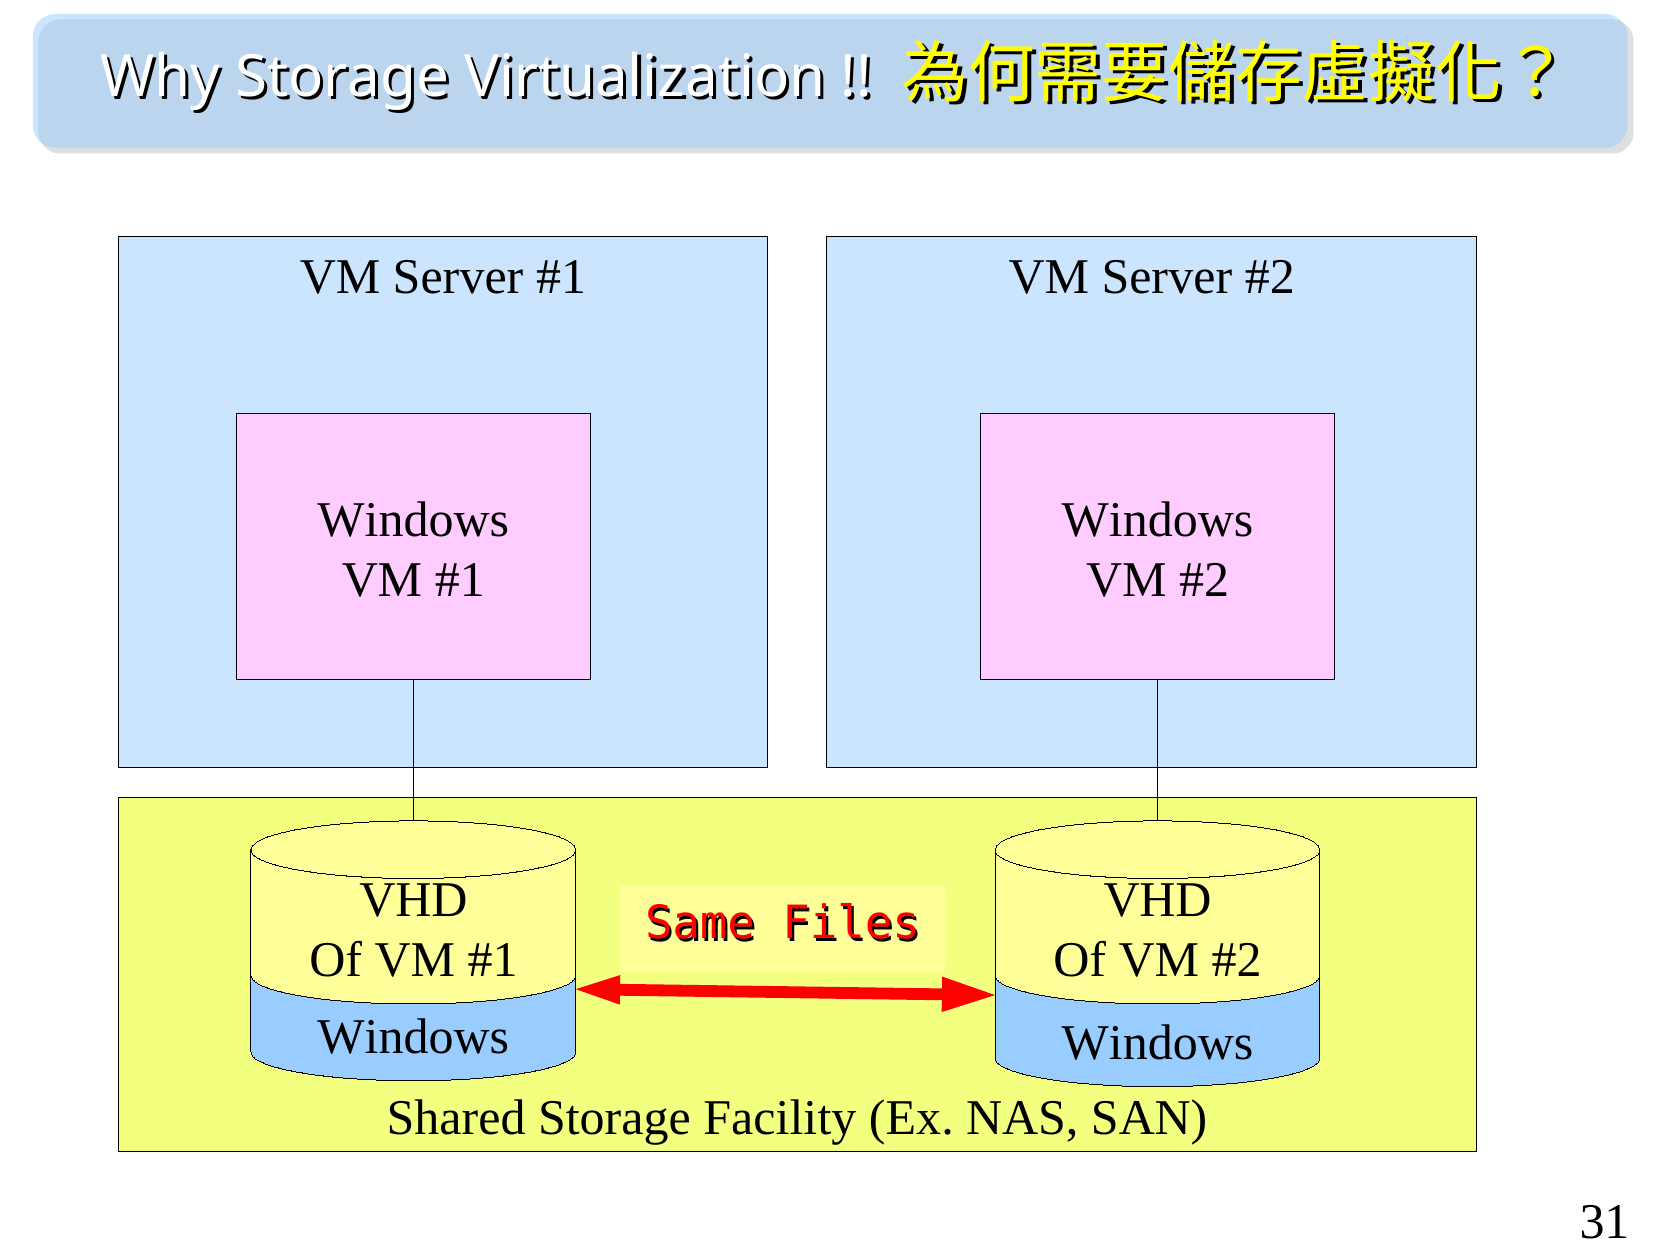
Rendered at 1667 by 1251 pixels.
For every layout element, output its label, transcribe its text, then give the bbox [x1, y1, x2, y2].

text_box VM Server #2 [826, 236, 1477, 768]
text_box Why Storage Virtualization !! 為何需要儲存虛擬化？ [2, 0, 1667, 148]
text_box VM Server #1 [118, 236, 768, 768]
text_box VHD Of VM #1 [250, 820, 576, 1004]
text_box Windows VM #1 [236, 413, 591, 680]
text_box Windows [250, 976, 576, 1081]
text_box Shared Storage Facility (Ex. NAS, SAN) [118, 797, 1477, 1152]
text_box Windows [995, 978, 1320, 1087]
text_box Same Files [620, 885, 945, 973]
text_box Shared Storage Facility (Ex. NAS, SAN) [414, 797, 1157, 994]
text_box VHD Of VM #2 [995, 820, 1320, 1004]
text_box Windows VM #2 [980, 413, 1335, 680]
